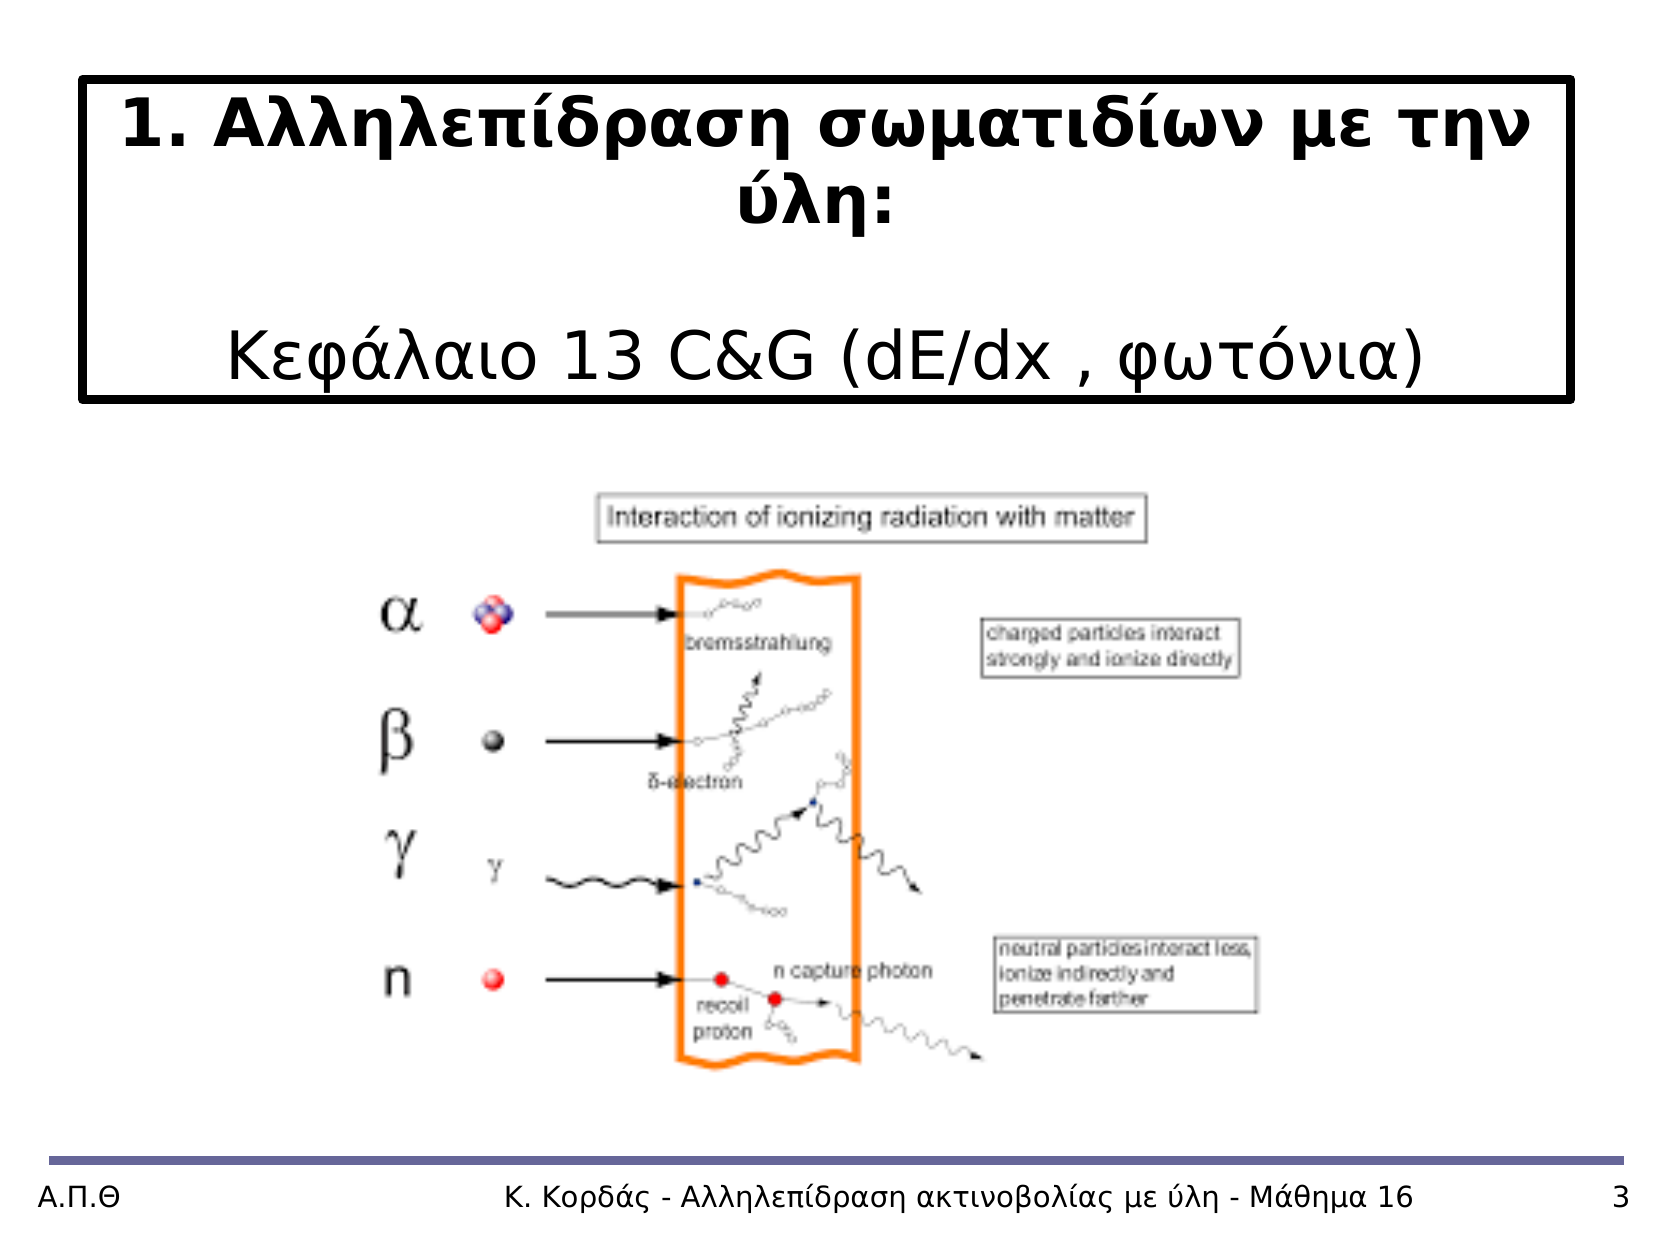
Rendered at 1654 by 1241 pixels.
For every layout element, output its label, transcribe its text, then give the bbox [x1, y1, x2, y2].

subtitle 1. Αλληλεπίδραση σωματιδίων με την ύλη: Κεφάλαιο 13 C&G (dE/dx , φωτόνια) [82, 79, 1571, 400]
picture [373, 490, 1268, 1076]
